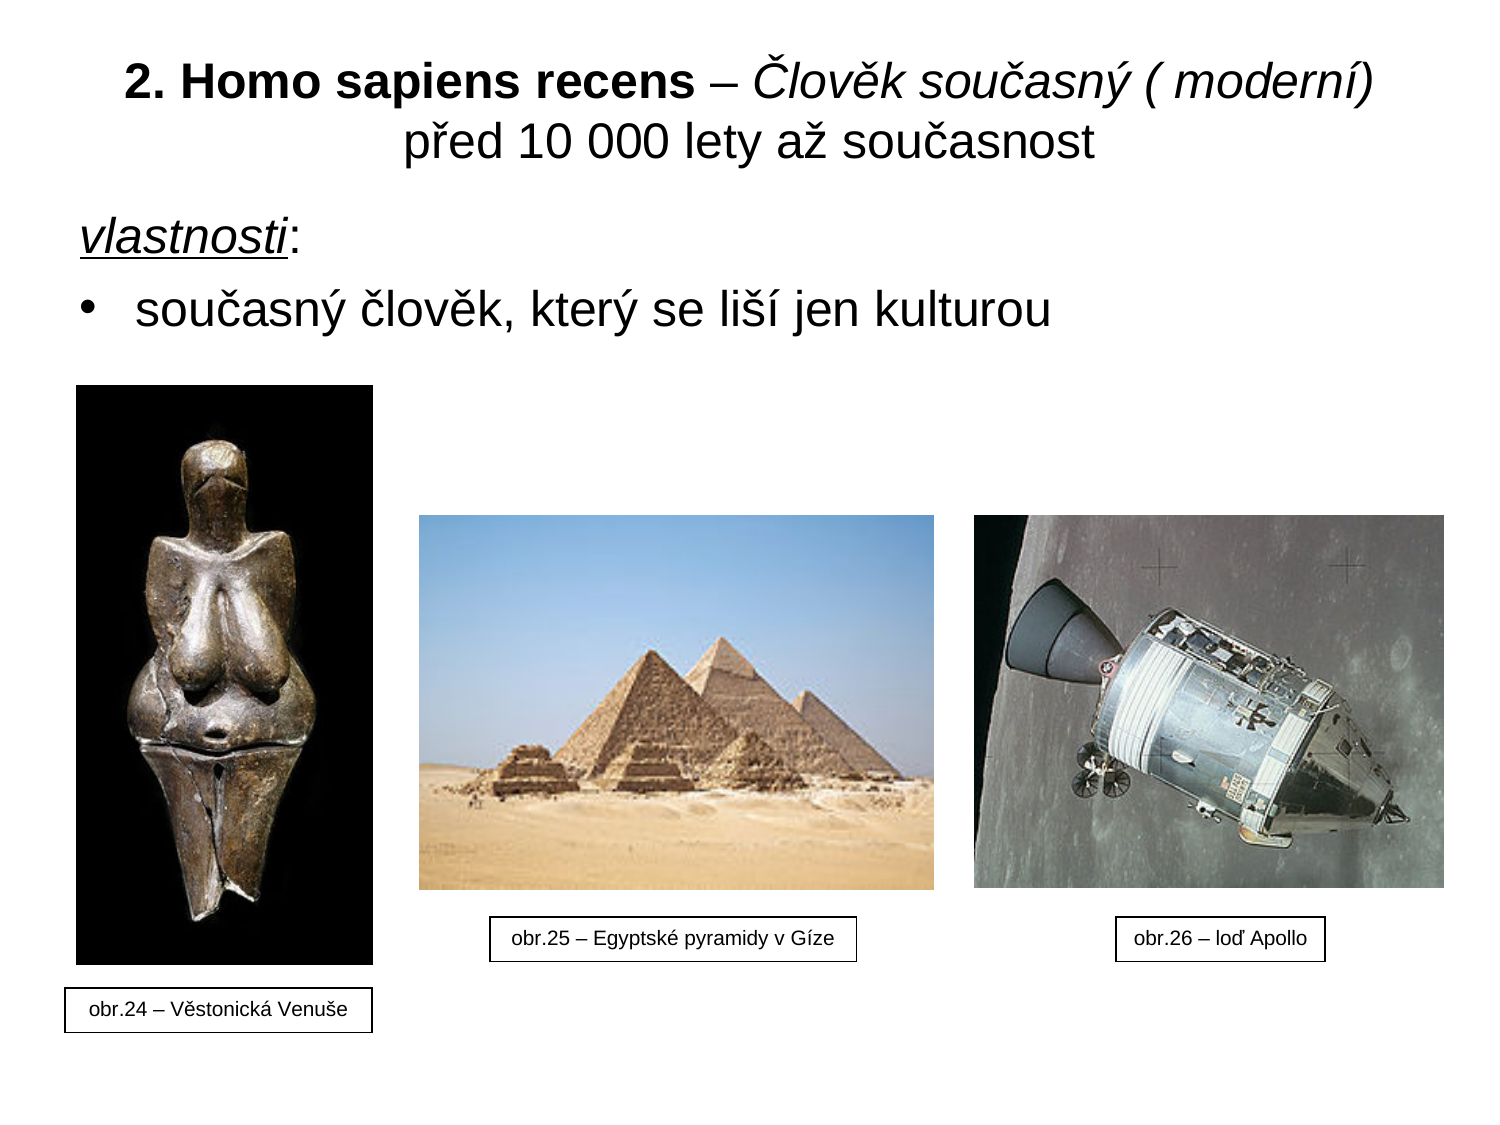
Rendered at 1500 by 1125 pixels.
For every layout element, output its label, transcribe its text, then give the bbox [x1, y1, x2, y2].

title 2. Homo sapiens recens – Člověk současný ( moderní) před 10 000 lety až současnost [75, 41, 1426, 196]
text_box obr.25 – Egyptské pyramidy v Gíze [490, 916, 857, 962]
picture [974, 515, 1444, 888]
picture [419, 515, 934, 890]
text_box obr.26 – loď Apollo [1116, 916, 1326, 962]
picture [76, 385, 373, 965]
list vlastnosti: současný člověk, který se liší jen kulturou [64, 196, 1426, 1006]
text_box obr.24 – Věstonická Venuše [64, 987, 373, 1033]
